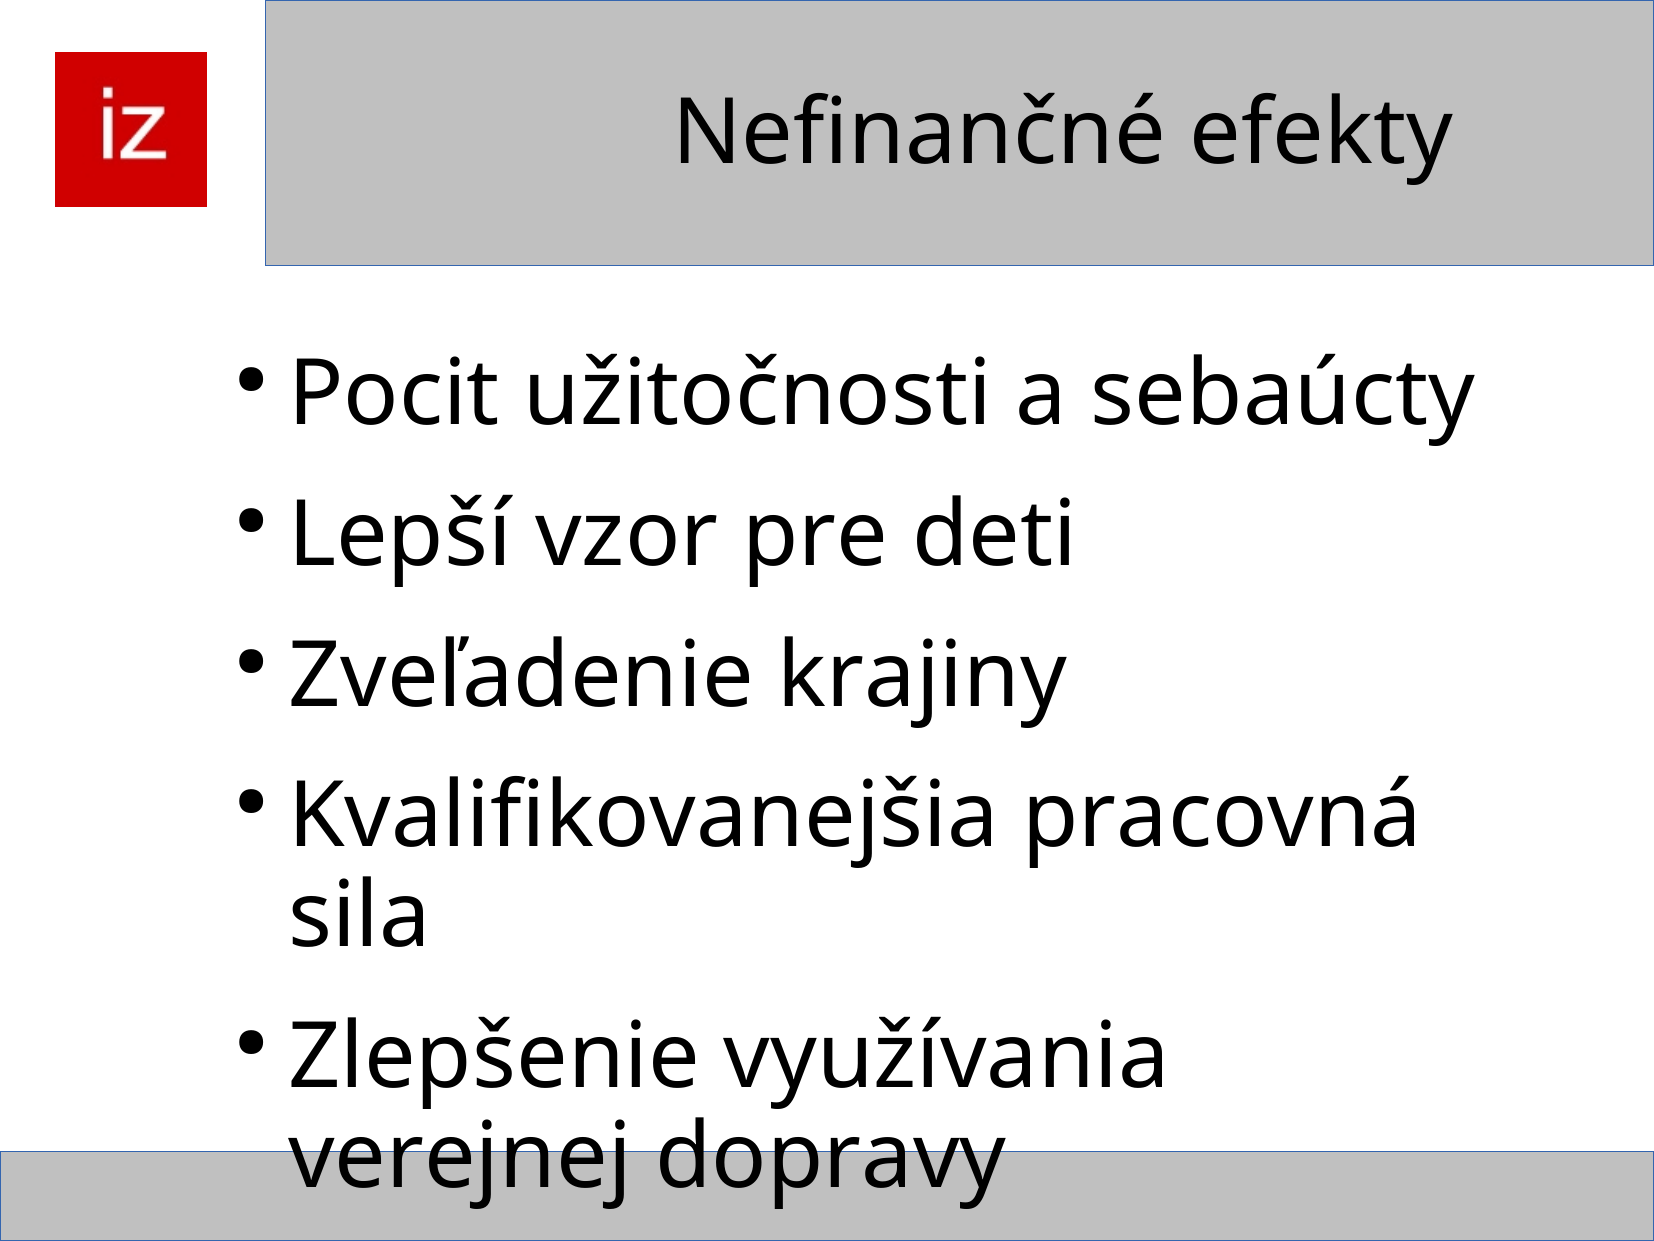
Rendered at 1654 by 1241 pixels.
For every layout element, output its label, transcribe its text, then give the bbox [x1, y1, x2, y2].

title Nefinančné efekty [561, 29, 1565, 237]
picture [55, 52, 207, 207]
list Pocit užitočnosti a sebaúcty Lepší vzor pre deti Zveľadenie krajiny Kvalifikovanejšia pracovná sila Zlepšenie využívania verejnej dopravy ... [121, 344, 1533, 1187]
